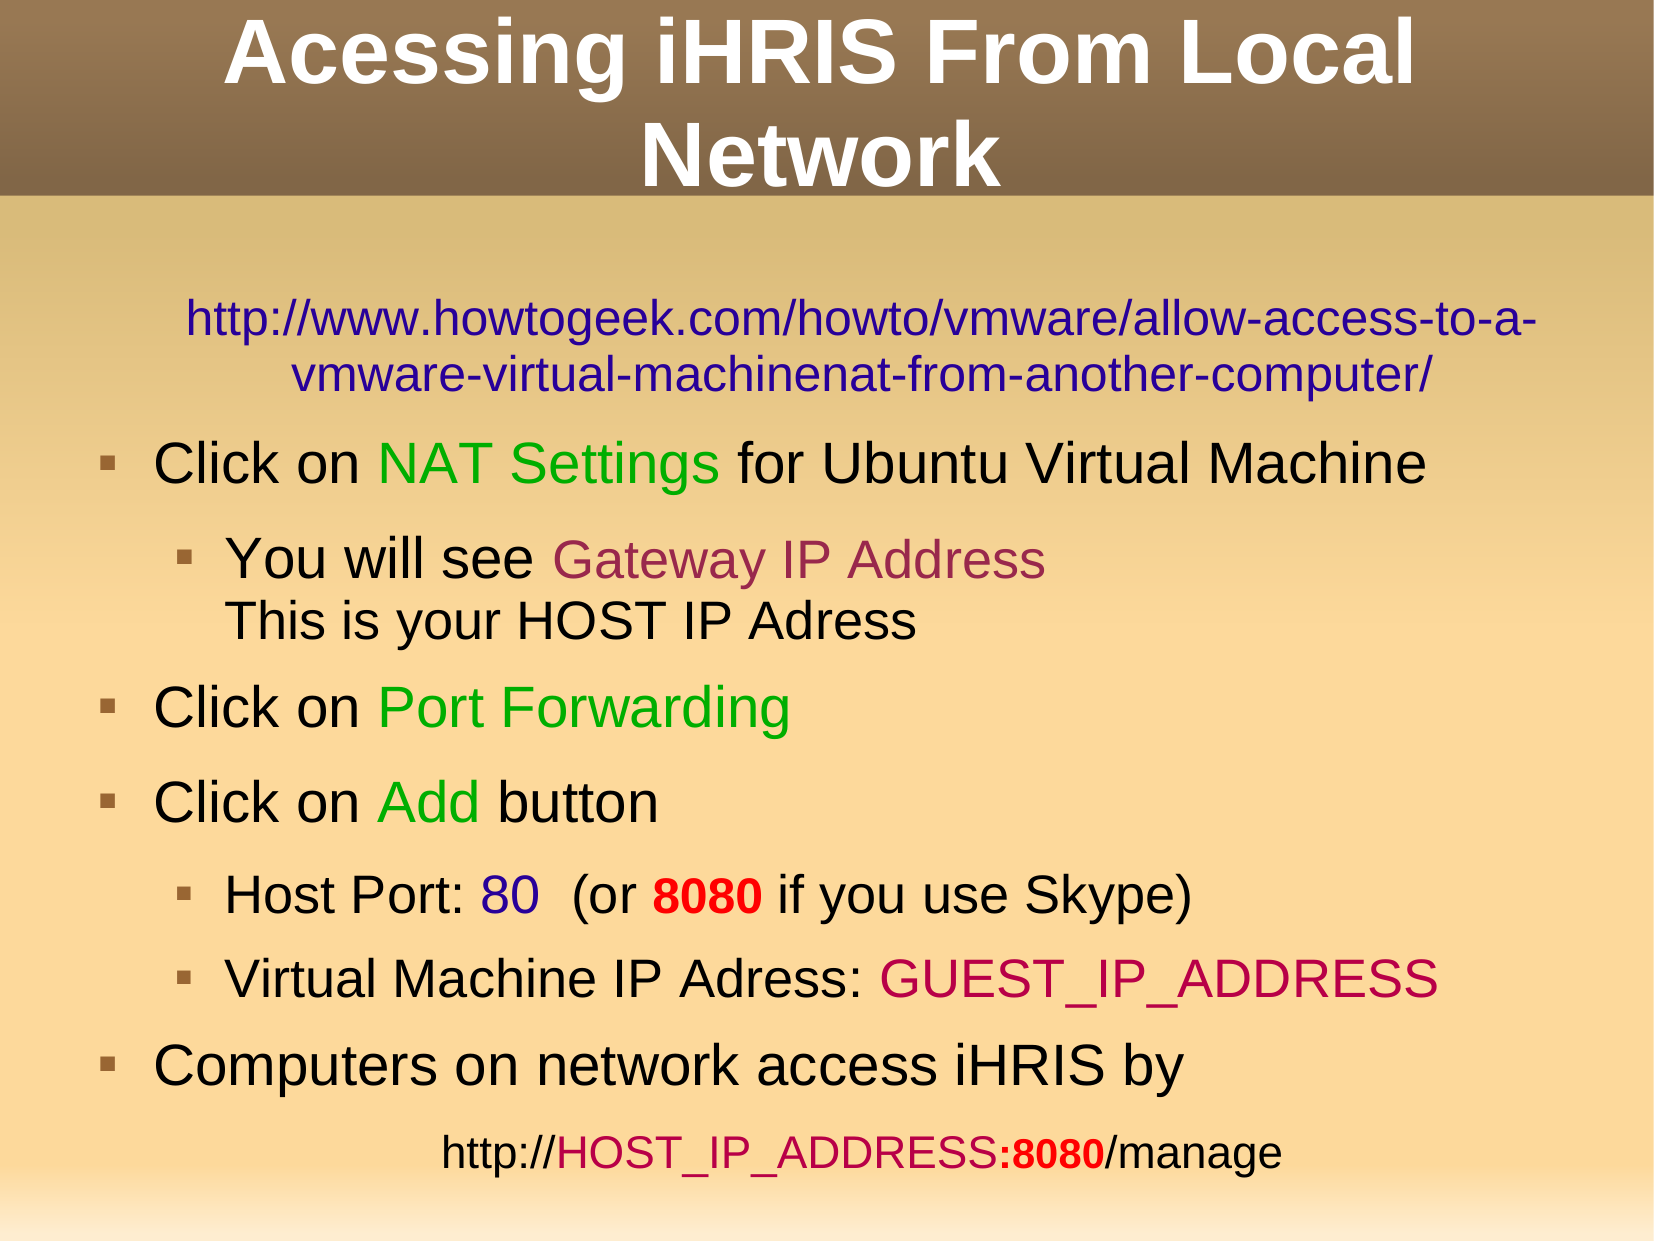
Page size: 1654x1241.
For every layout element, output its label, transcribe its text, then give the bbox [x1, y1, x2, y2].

title Acessing iHRIS From Local Network [76, 1, 1565, 207]
picture [0, 0, 1654, 1241]
list http://www.howtogeek.com/howto/vmware/allow-access-to-a-vmware-virtual-machinenat-from-another-computer/ Click on NAT Settings for Ubuntu Virtual Machine You will see Gateway IP Address This is your HOST IP Adress Click on Port Forwarding Click on Add button Host Port: 80 (or 8080 if you use Skype) Virtual Machine IP Adress: GUEST_IP_ADDRESS Computers on network access iHRIS by http://HOST_IP_ADDRESS:8080/manage [82, 290, 1571, 1241]
